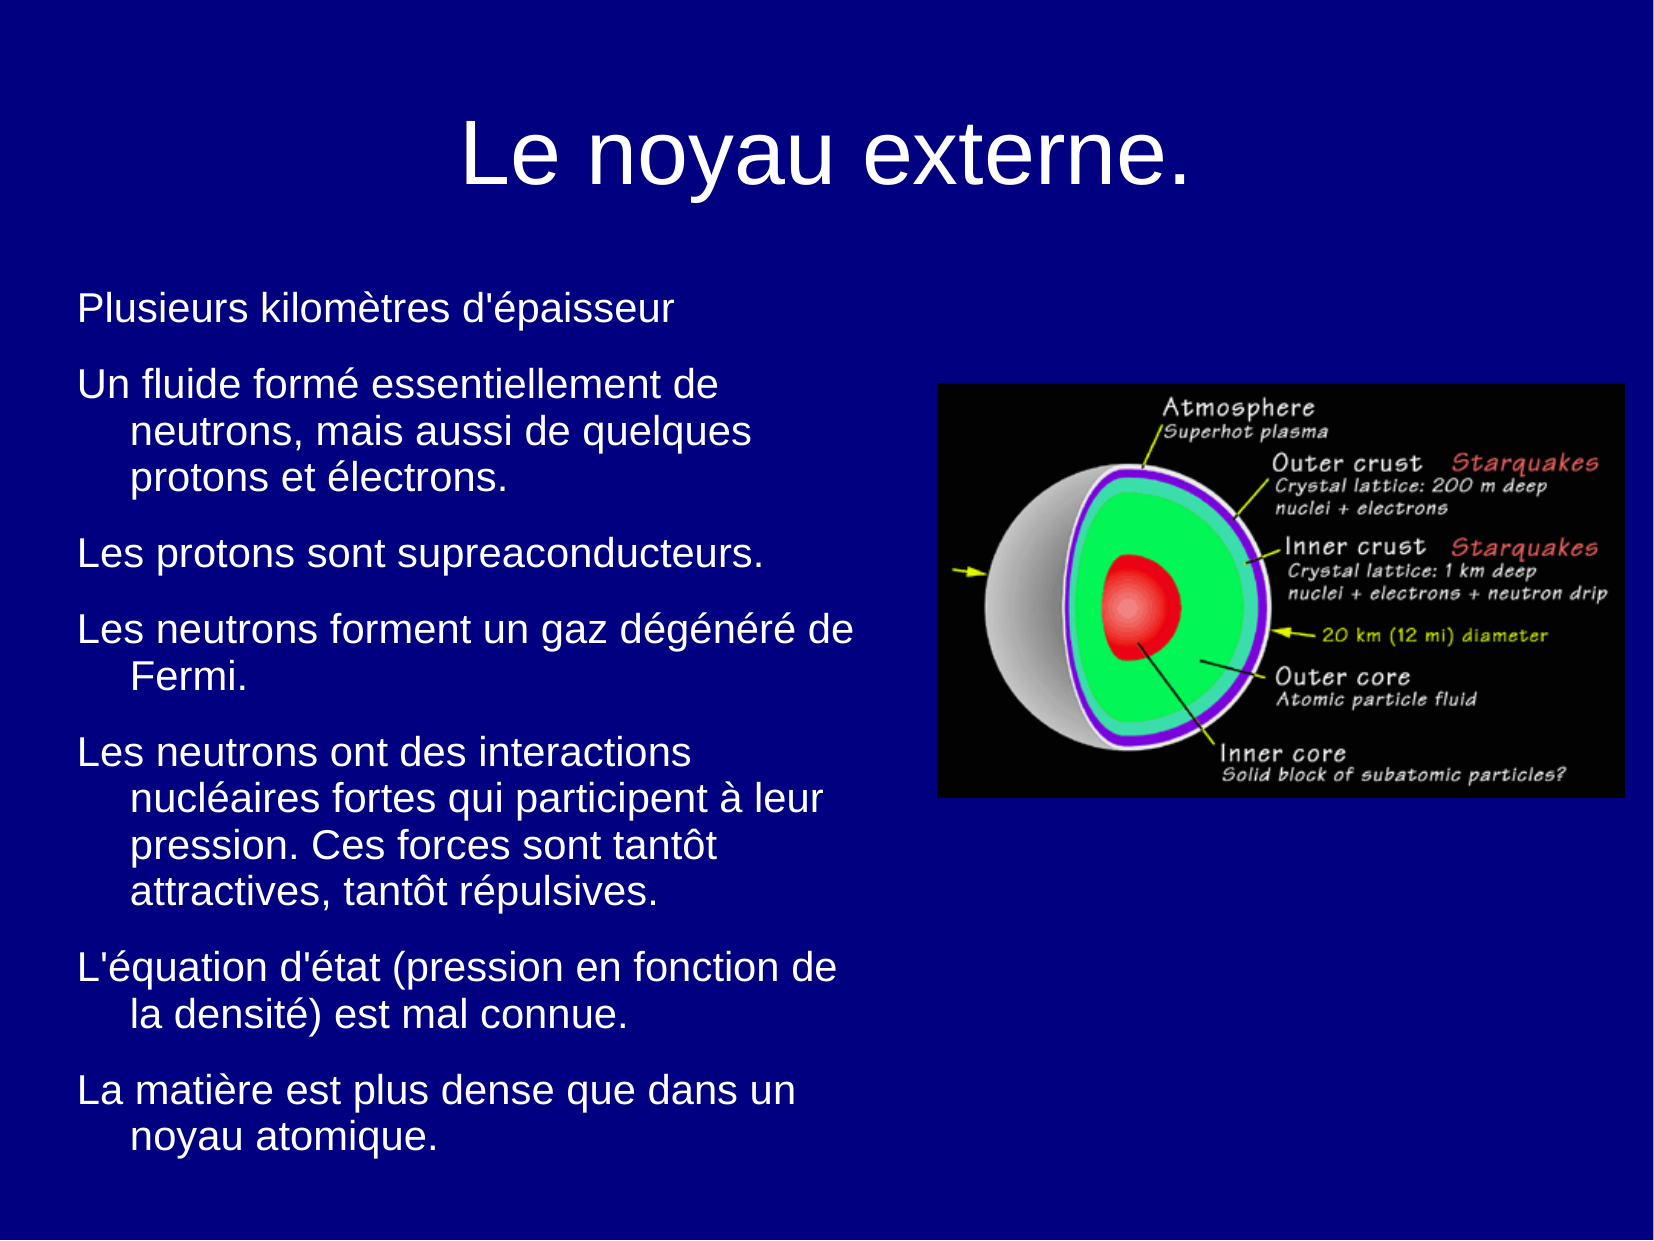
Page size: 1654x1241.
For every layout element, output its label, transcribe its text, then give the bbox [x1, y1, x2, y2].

list Plusieurs kilomètres d'épaisseur Un fluide formé essentiellement de neutrons, mais aussi de quelques protons et électrons. Les protons sont supreaconducteurs. Les neutrons forment un gaz dégénéré de Fermi. Les neutrons ont des interactions nucléaires fortes qui participent à leur pression. Ces forces sont tantôt attractives, tantôt répulsives. L'équation d'état (pression en fonction de la densité) est mal connue. La matière est plus dense que dans un noyau atomique. [59, 285, 857, 1164]
title Le noyau externe. [82, 49, 1571, 257]
picture [937, 383, 1625, 798]
